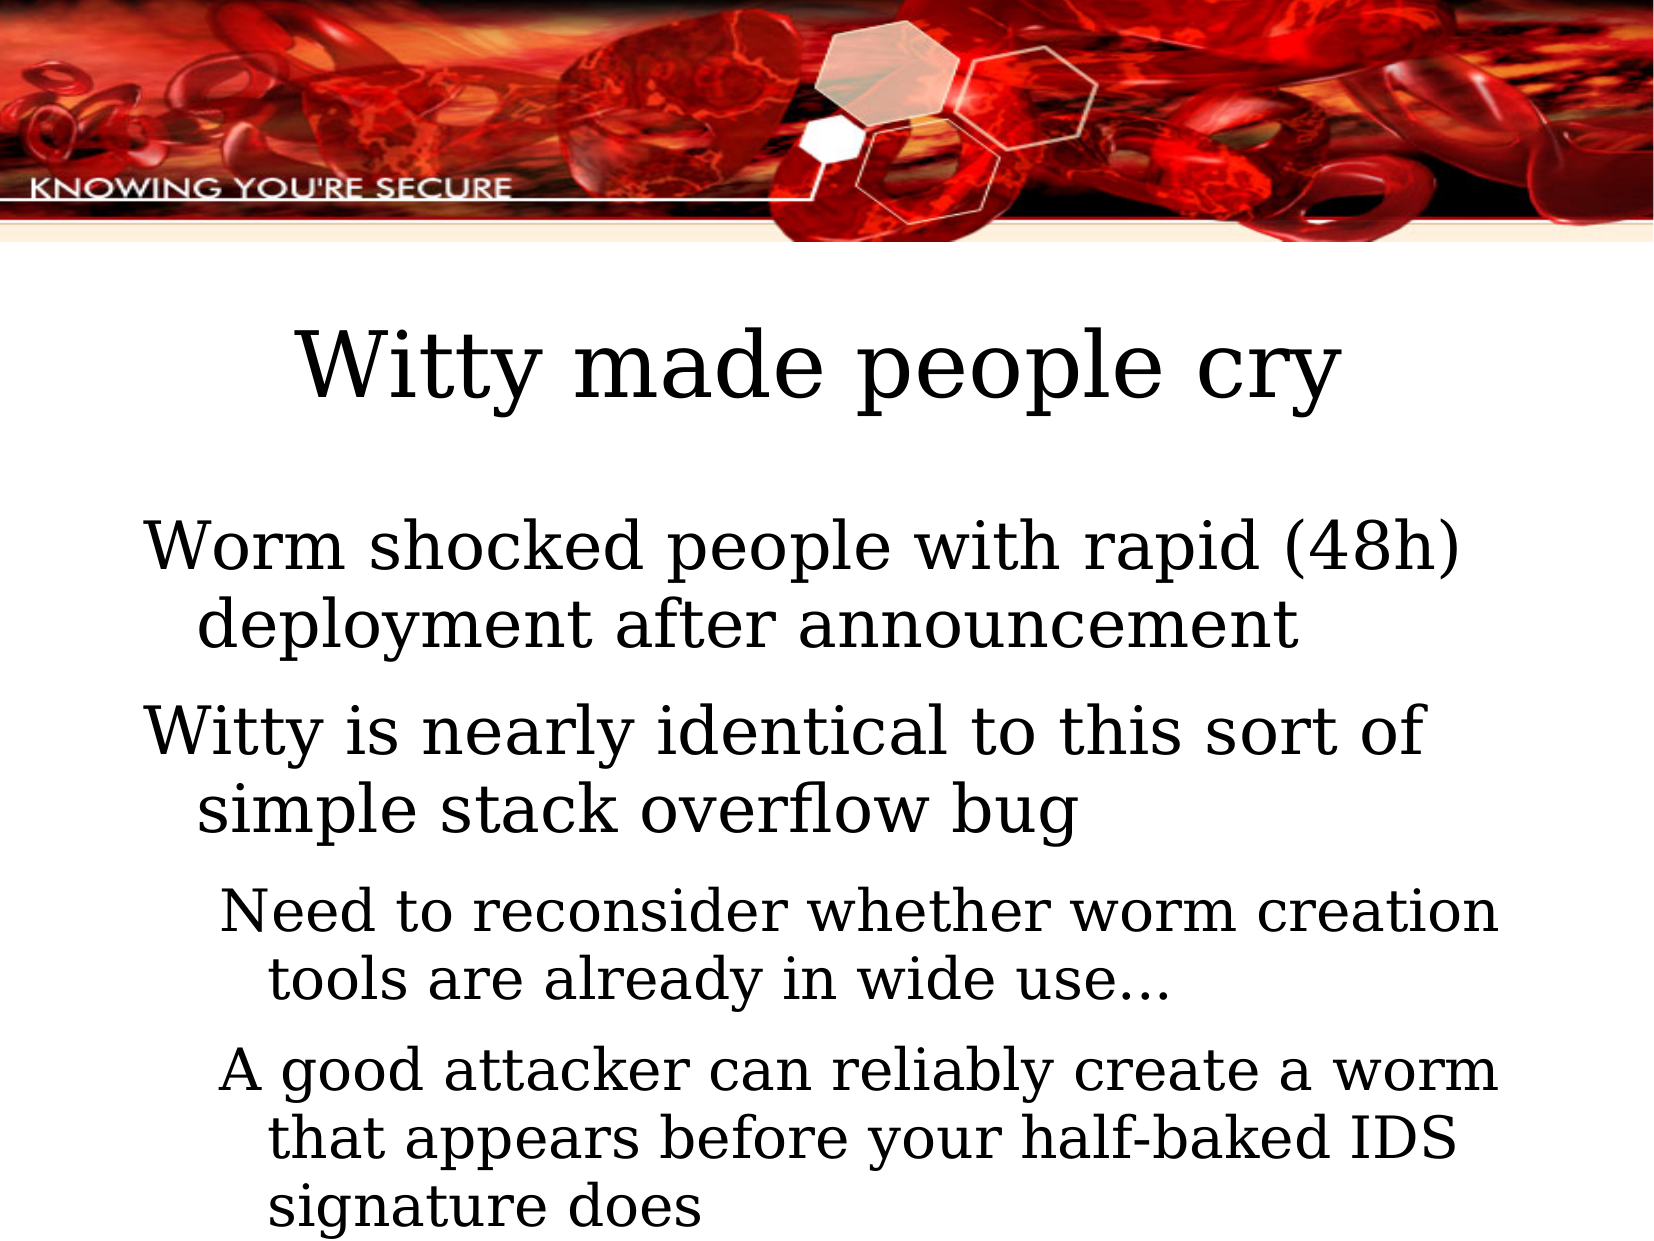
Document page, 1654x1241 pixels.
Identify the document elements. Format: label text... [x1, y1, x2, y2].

picture [0, 0, 1654, 242]
list Worm shocked people with rapid (48h) deployment after announcement Witty is nearly identical to this sort of simple stack overflow bug Need to reconsider whether worm creation tools are already in wide use... A good attacker can reliably create a worm that appears before your half-baked IDS signature does [125, 507, 1538, 1241]
title Witty made people cry [113, 261, 1526, 470]
